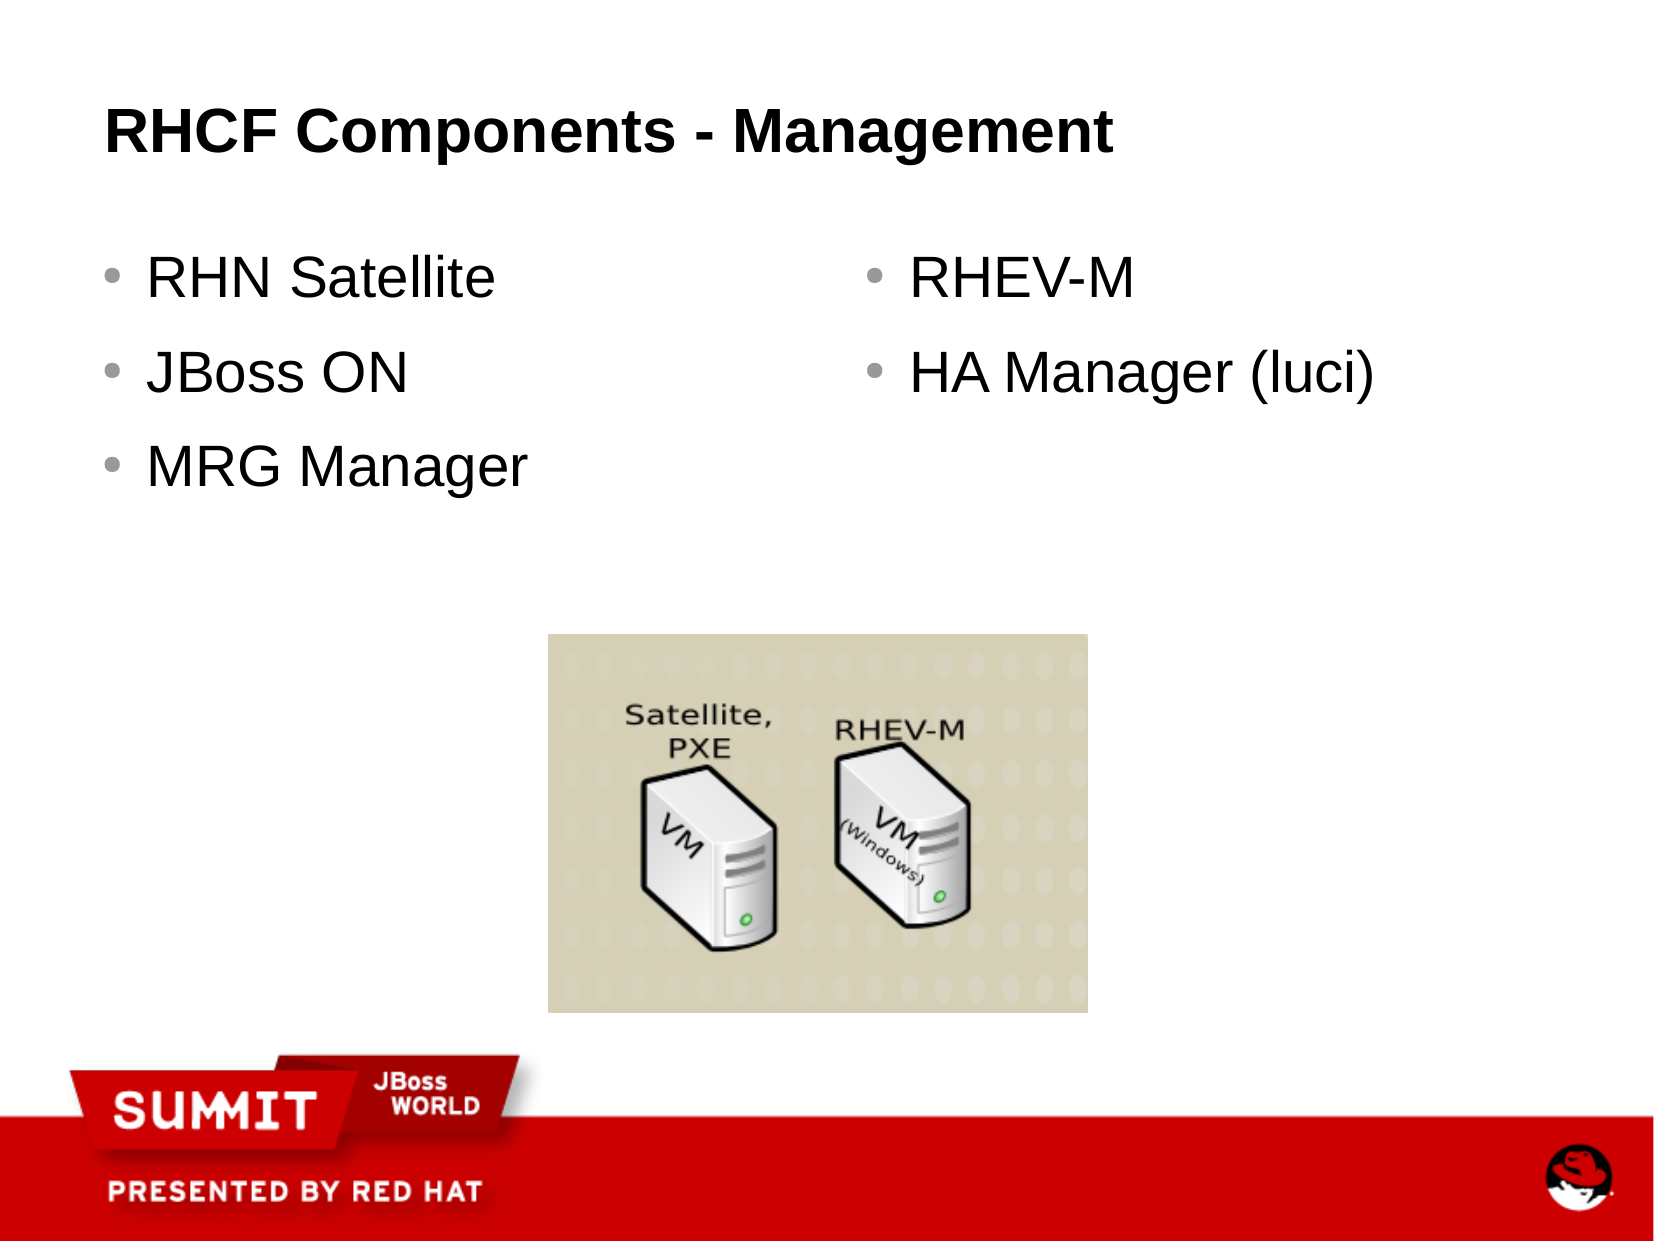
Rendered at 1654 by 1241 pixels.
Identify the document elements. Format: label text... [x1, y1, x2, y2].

picture [0, 1043, 1654, 1241]
title RHCF Components - Management [82, 37, 1571, 226]
list RHN Satellite JBoss ON MRG Manager [86, 244, 814, 624]
list RHEV-M HA Manager (luci) [849, 244, 1576, 624]
picture [548, 634, 1088, 1013]
